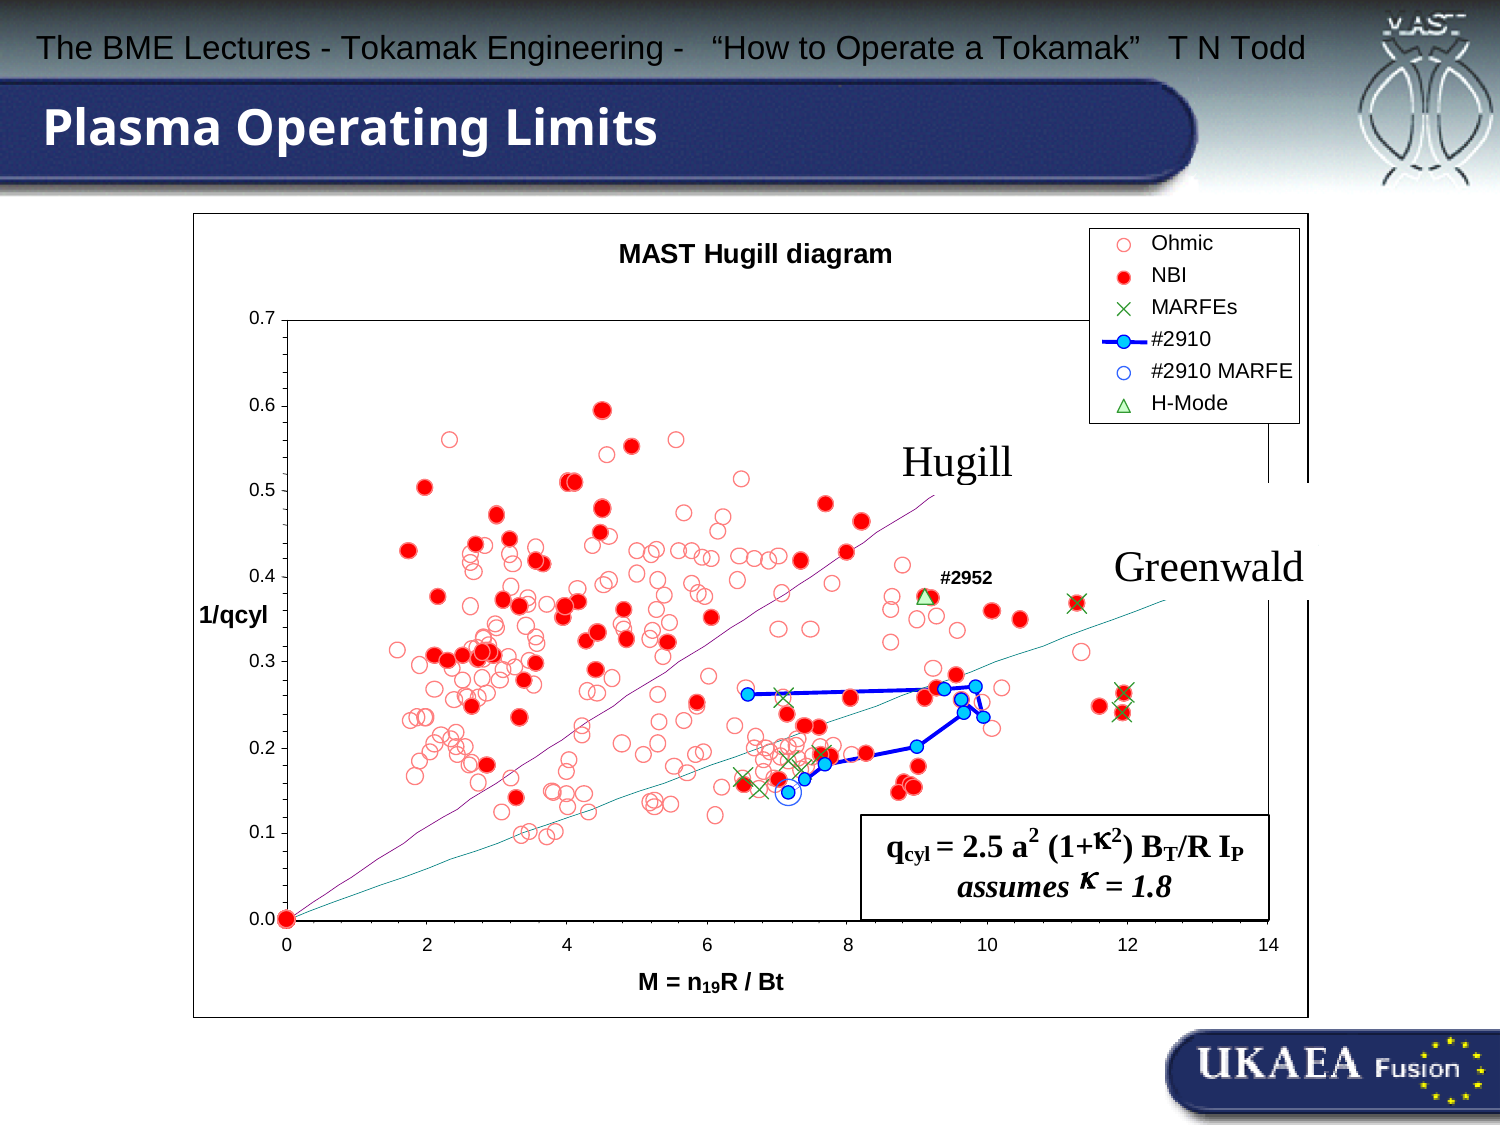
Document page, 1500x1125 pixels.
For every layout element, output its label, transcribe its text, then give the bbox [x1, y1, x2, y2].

text_box The BME Lectures - Tokamak Engineering - “How to Operate a Tokamak” T N Todd [0, 18, 1323, 60]
chart [185, 205, 1319, 1026]
picture [0, 0, 1500, 202]
picture [1165, 1029, 1500, 1125]
text_box Plasma Operating Limits [27, 88, 674, 164]
